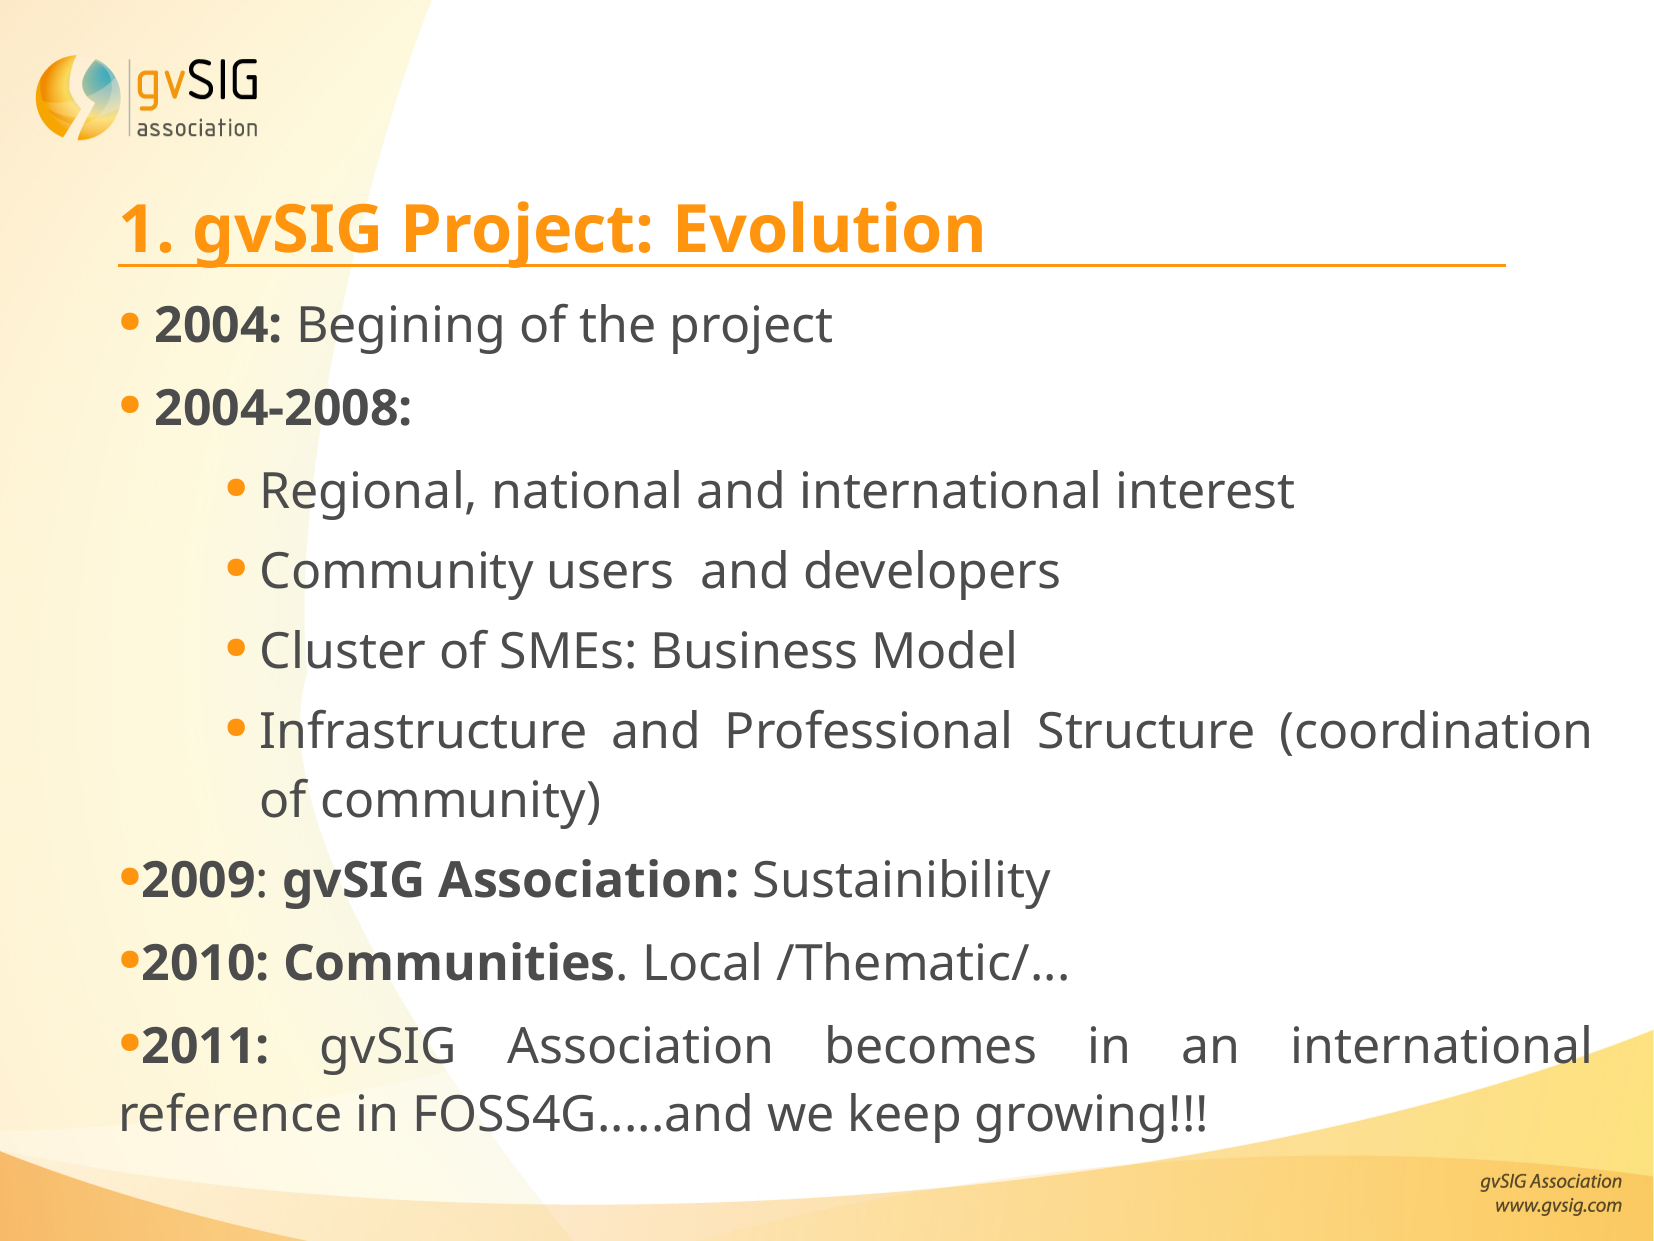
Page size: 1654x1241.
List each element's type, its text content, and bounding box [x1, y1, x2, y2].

picture [0, 0, 1654, 1241]
title 1. gvSIG Project: Evolution [118, 177, 1607, 276]
list 2004: Begining of the project 2004-2008: Regional, national and international interest Community users and developers Cluster of SMEs: Business Model Infrastructure and Professional Structure (coordination of community) 2009: gvSIG Association: Sustainibility 2010: Communities. Local /Thematic/... 2011: gvSIG Association becomes in an international reference in FOSS4G.....and we keep growing!!! [118, 289, 1595, 1085]
